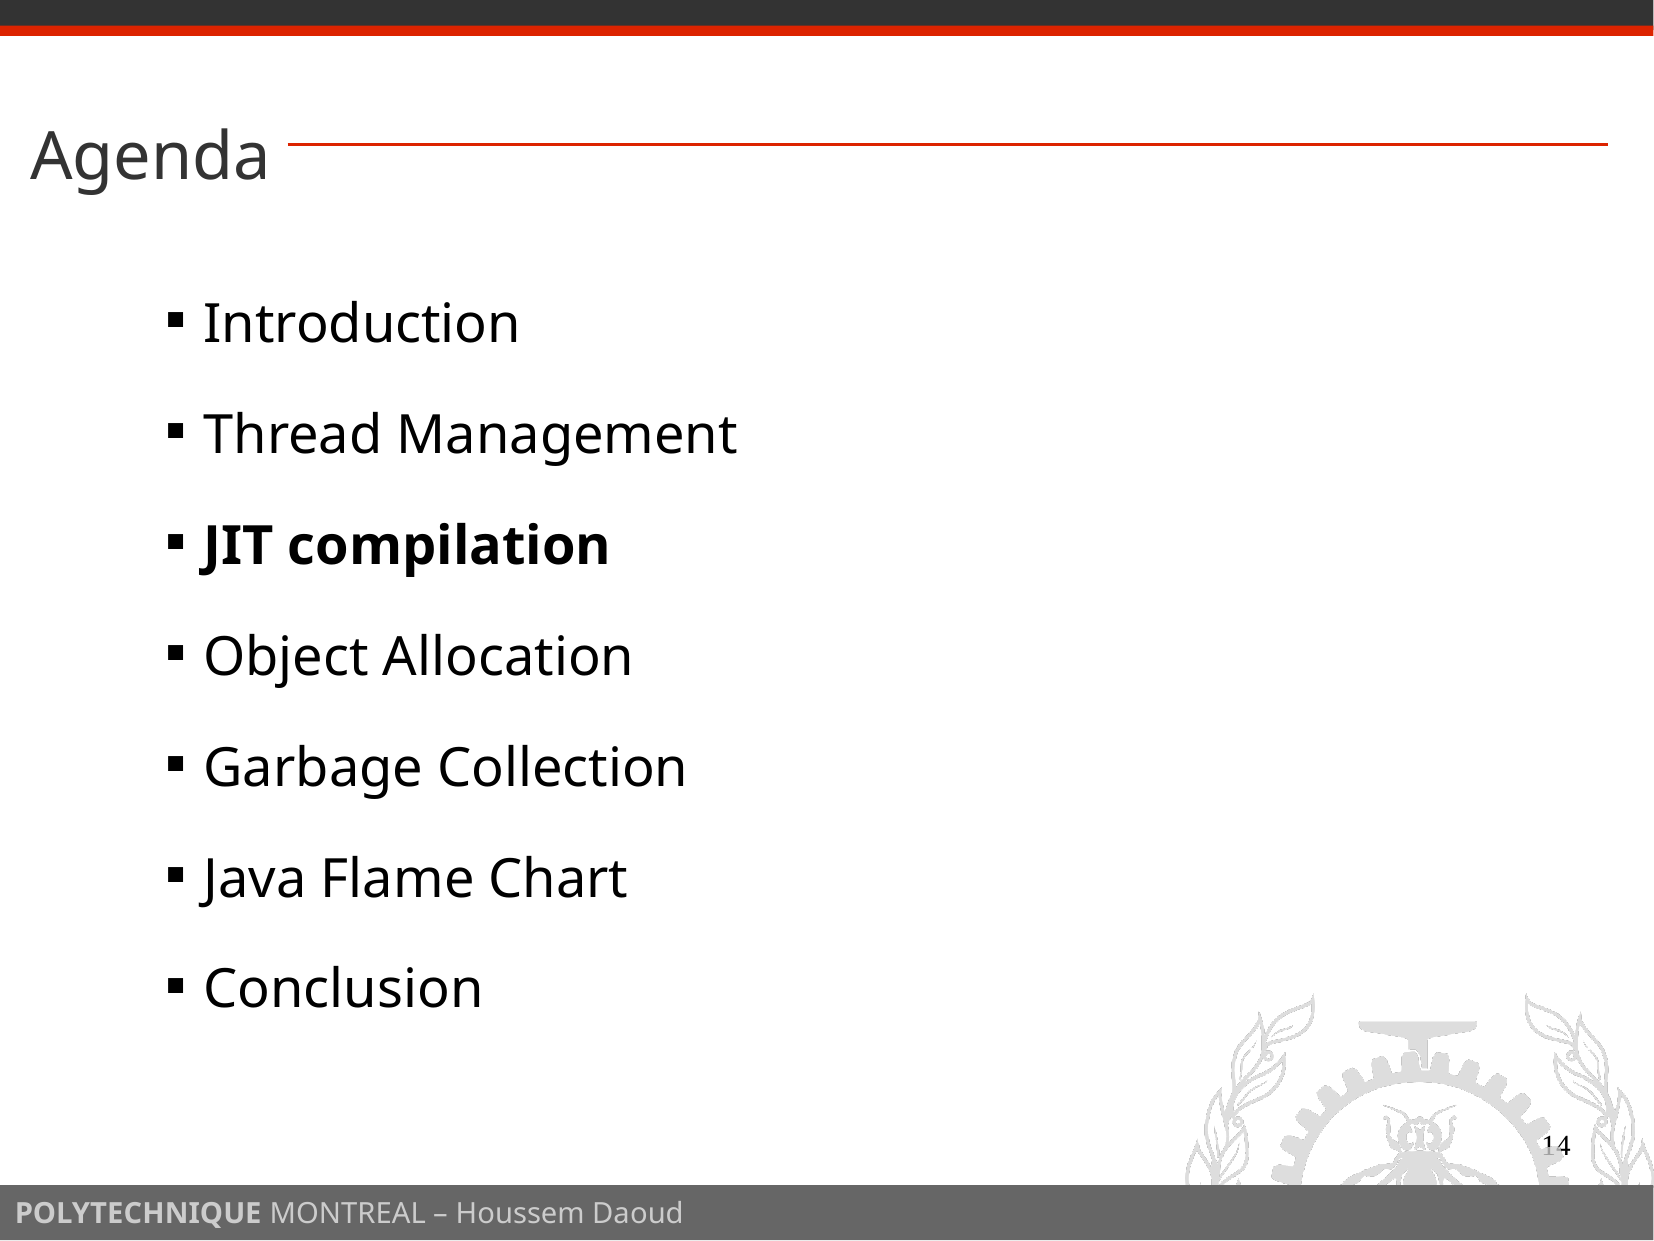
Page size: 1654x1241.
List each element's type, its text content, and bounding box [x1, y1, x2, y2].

picture [1185, 968, 1654, 1185]
text_box Introduction Thread Management JIT compilation Object Allocation Garbage Collection Java Flame Chart Conclusion [168, 280, 1519, 991]
text_box POLYTECHNIQUE MONTREAL – Houssem Daoud [0, 1185, 1654, 1241]
text_box [0, 0, 1654, 36]
text_box Agenda [30, 60, 1561, 203]
